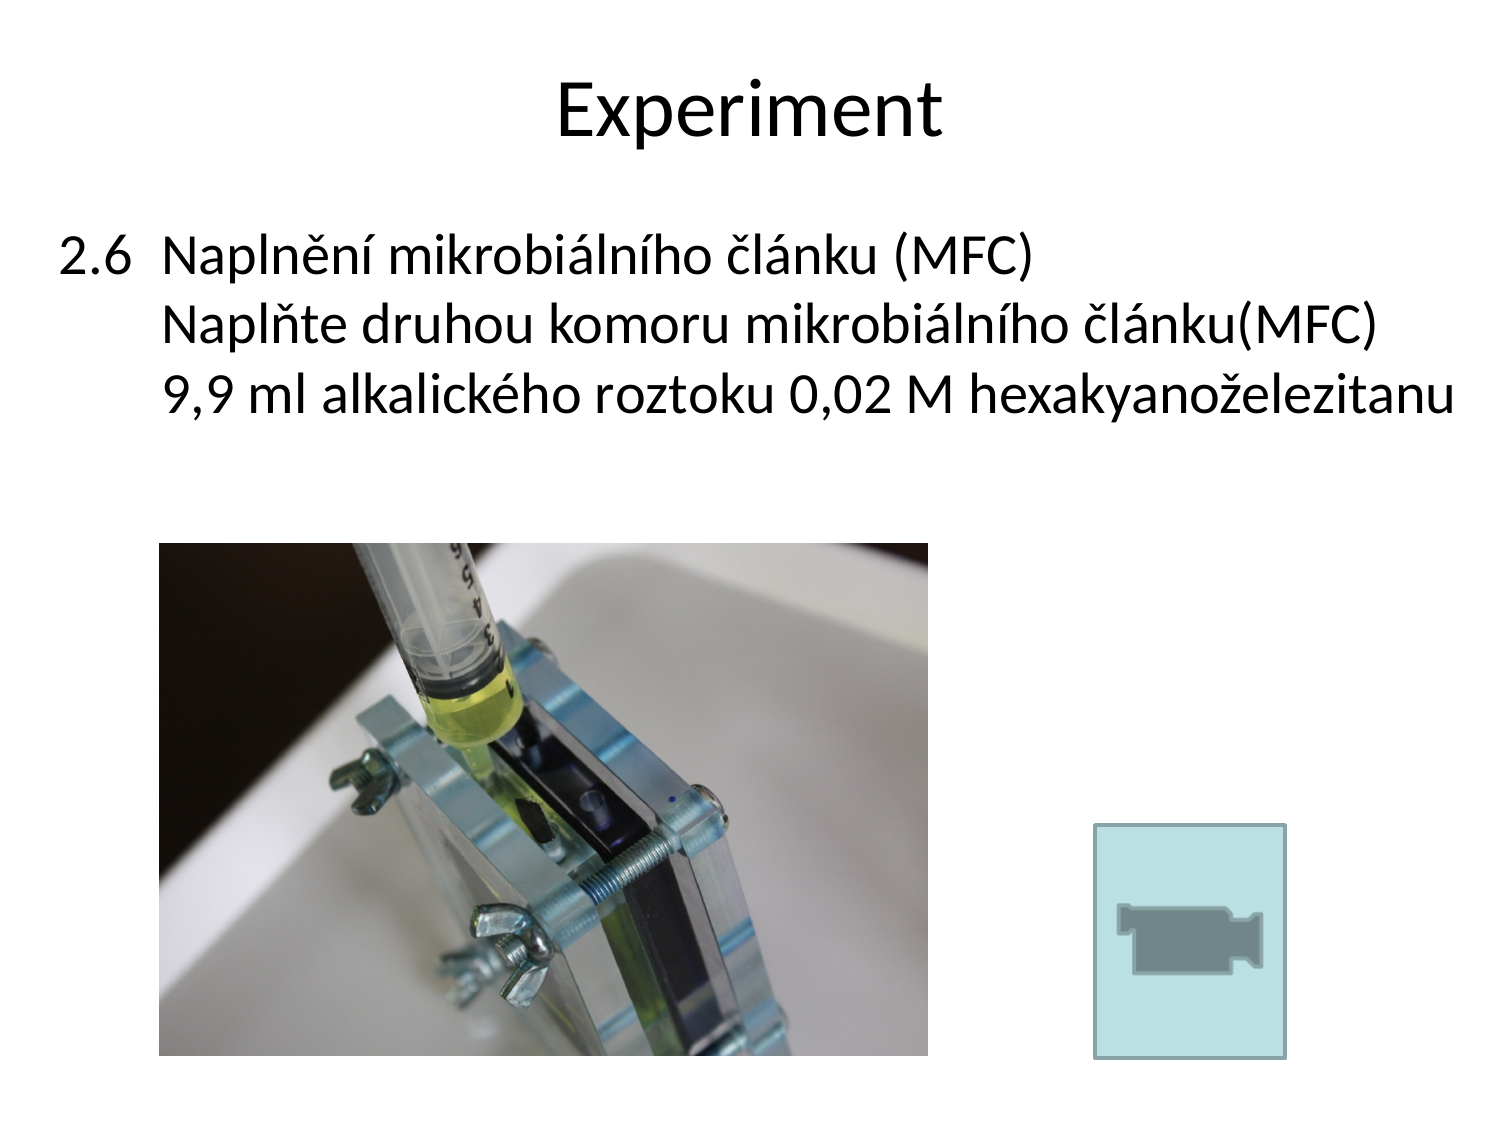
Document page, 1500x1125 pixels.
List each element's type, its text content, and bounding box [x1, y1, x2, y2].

text_box 2.6 Naplnění mikrobiálního článku (MFC) Naplňte druhou komoru mikrobiálního článku(MFC) 9,9 ml alkalického roztoku 0,02 M hexakyanoželezitanu [44, 208, 1492, 434]
picture [1092, 822, 1288, 1061]
picture [159, 543, 928, 1056]
title Experiment [75, 45, 1426, 161]
